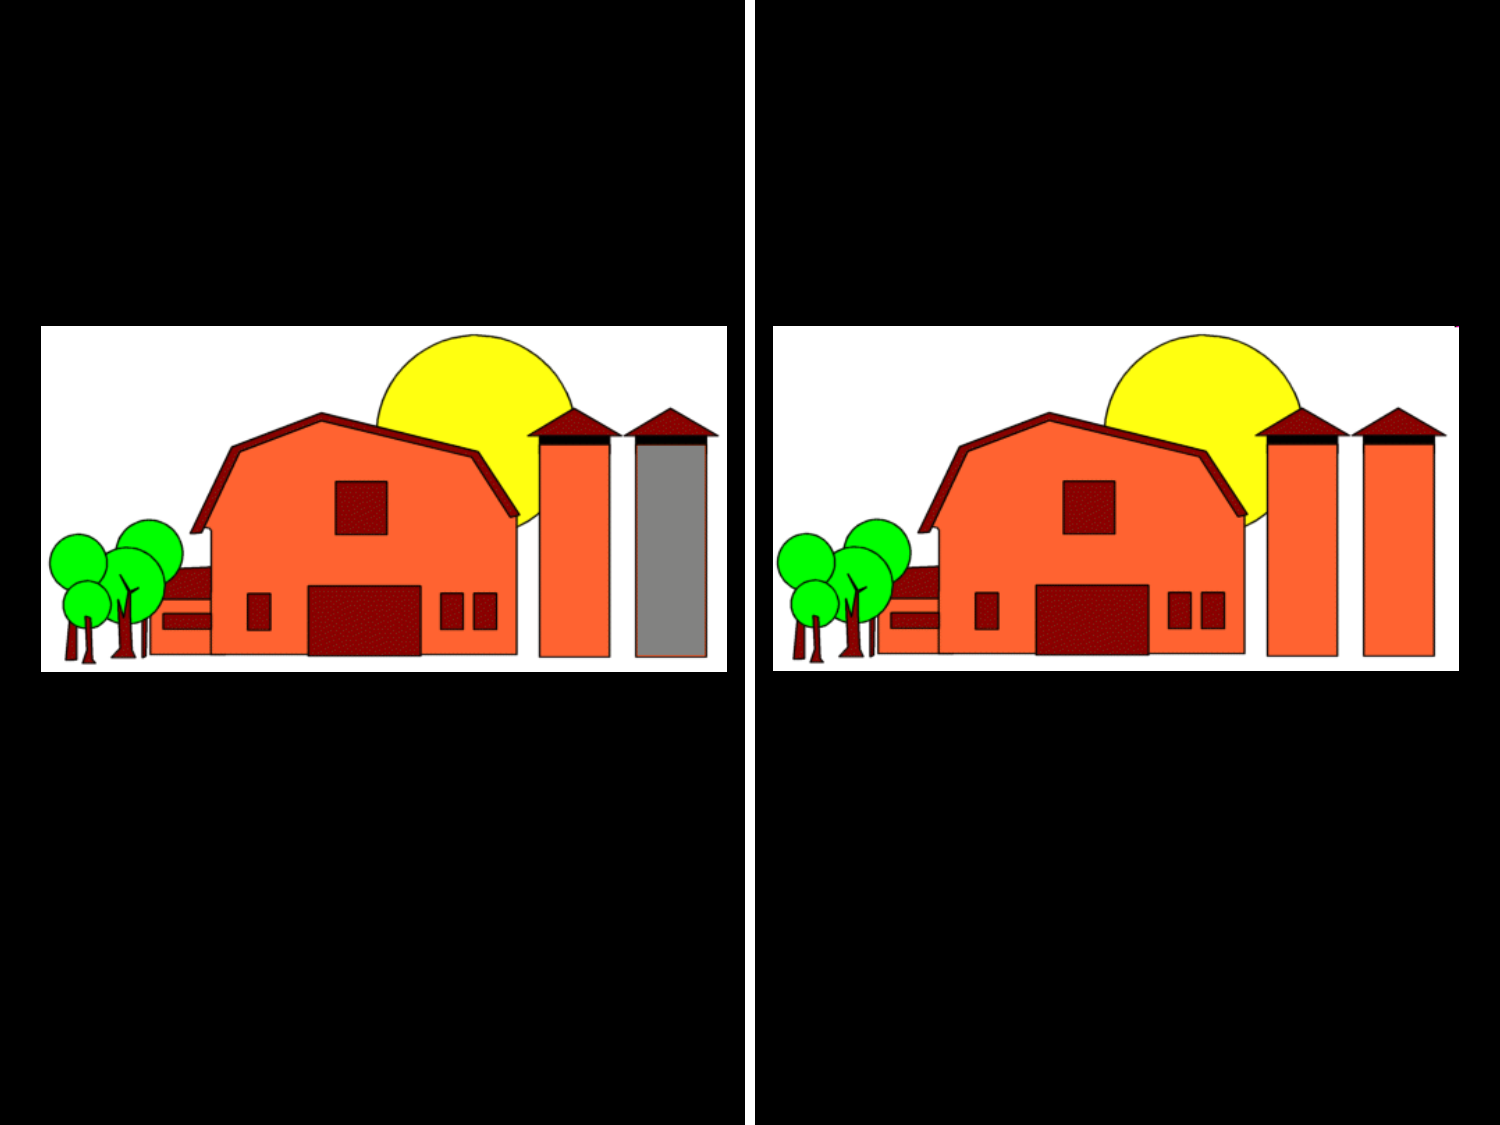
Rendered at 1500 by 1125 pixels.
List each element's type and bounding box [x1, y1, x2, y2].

picture [41, 326, 727, 672]
picture [773, 326, 1459, 671]
